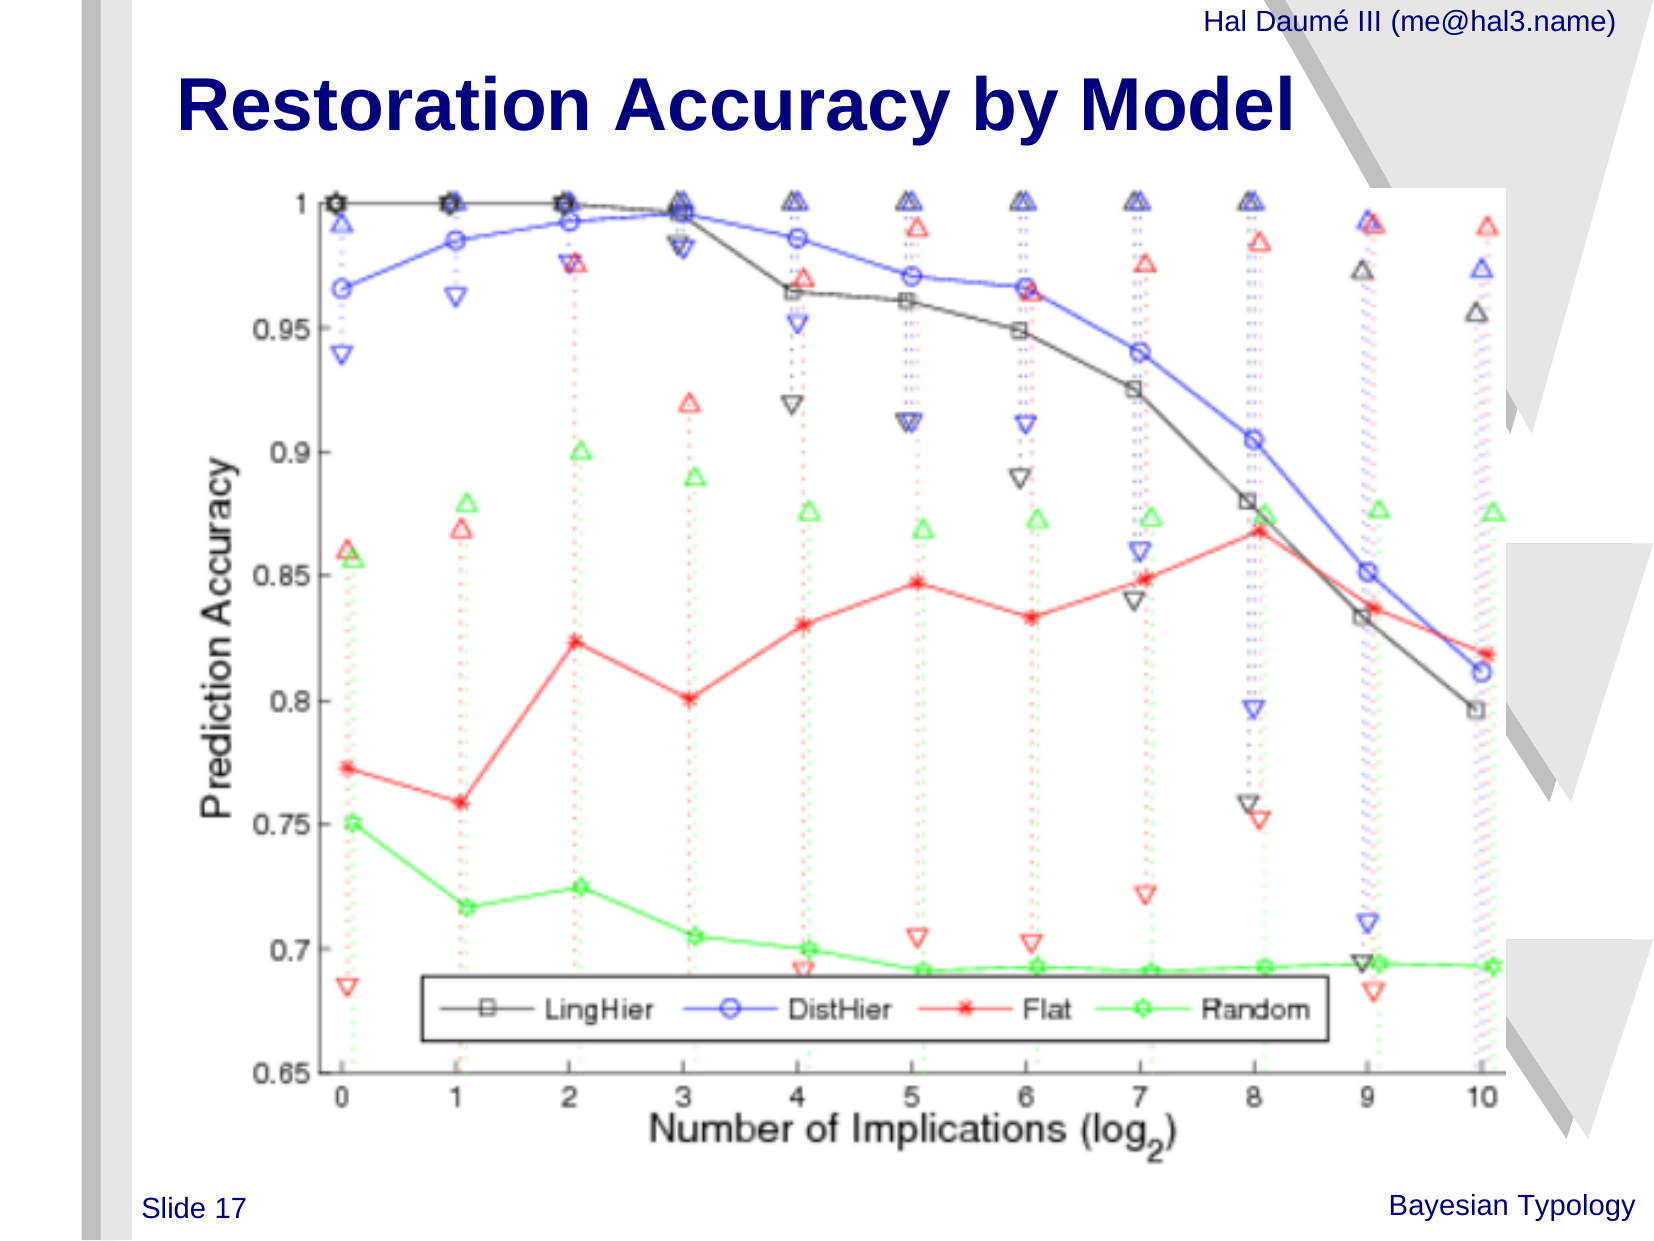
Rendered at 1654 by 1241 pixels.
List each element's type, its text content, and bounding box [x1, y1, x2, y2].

title Restoration Accuracy by Model [176, 44, 1509, 166]
picture [193, 188, 1506, 1172]
